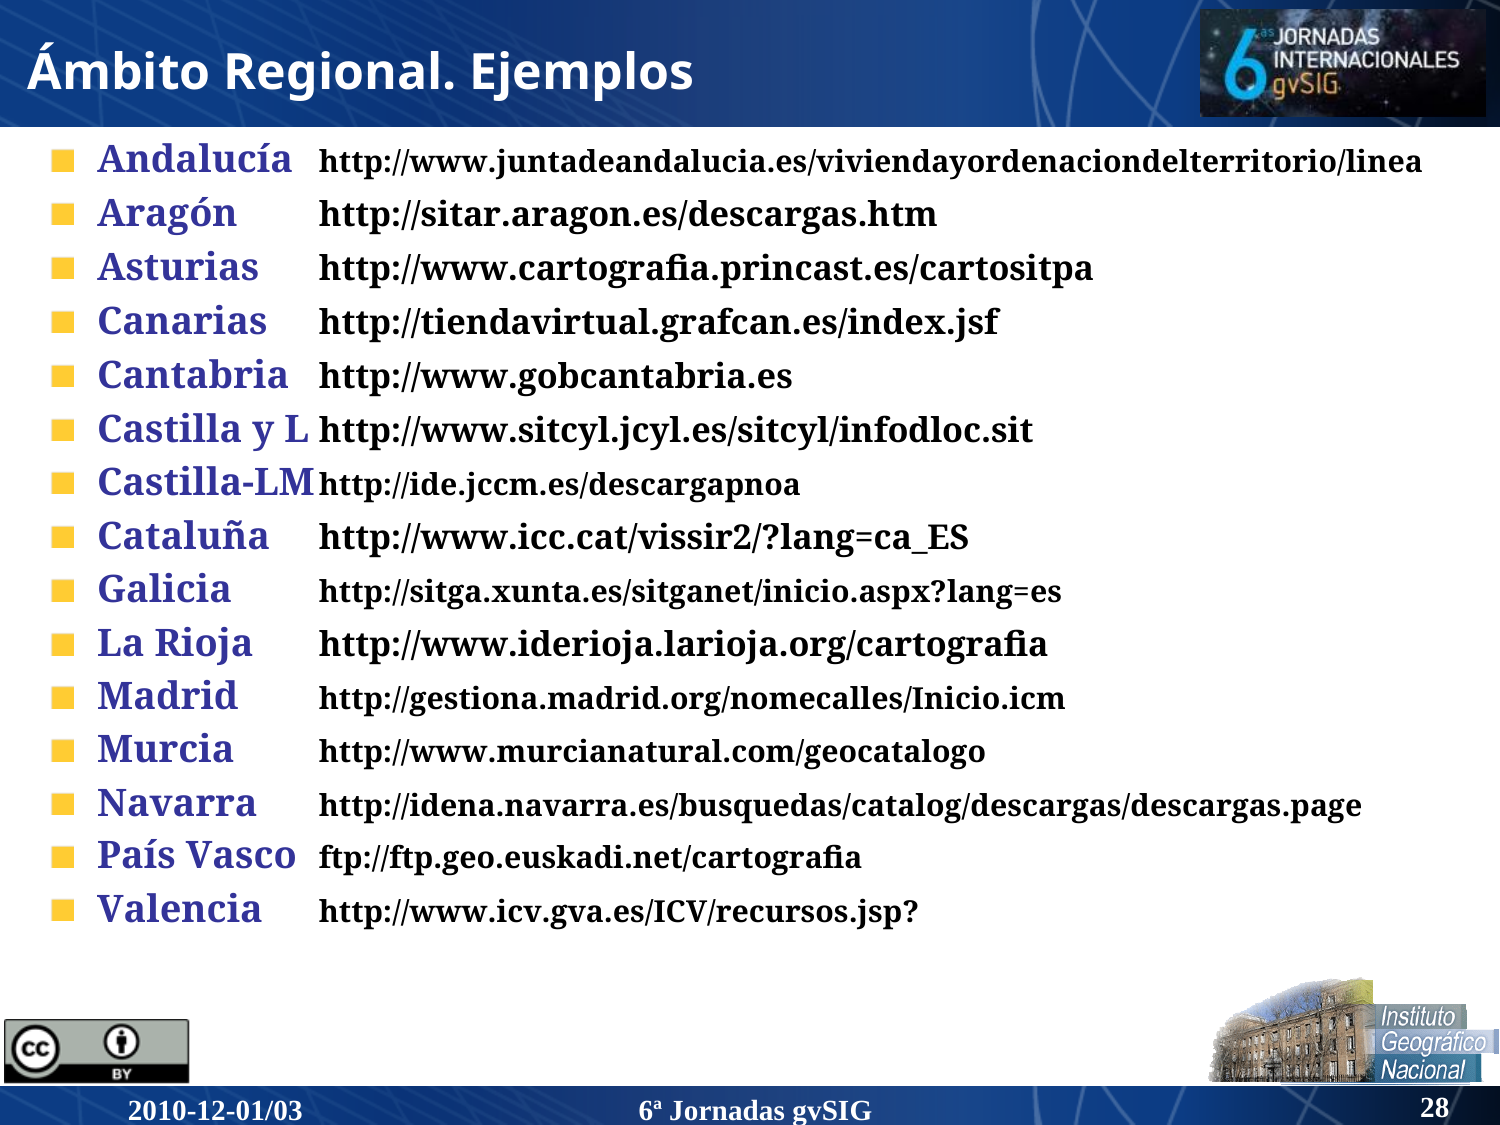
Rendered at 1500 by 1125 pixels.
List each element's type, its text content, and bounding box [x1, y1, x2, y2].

title Ámbito Regional. Ejemplos [0, 31, 1276, 107]
picture [0, 0, 1500, 127]
list Andalucía http://www.juntadeandalucia.es/viviendayordenaciondelterritorio/linea Aragón http://sitar.aragon.es/descargas.htm Asturias http://www.cartografia.princast.es/cartositpa Canarias http://tiendavirtual.grafcan.es/index.jsf Cantabria http://www.gobcantabria.es Castilla y L http://www.sitcyl.jcyl.es/sitcyl/infodloc.sit Castilla-LM http://ide.jccm.es/descargapnoa Cataluña http://www.icc.cat/vissir2/?lang=ca_ES Galicia http://sitga.xunta.es/sitganet/inicio.aspx?lang=es La Rioja http://www.iderioja.larioja.org/cartografia Madrid http://gestiona.madrid.org/nomecalles/Inicio.icm Murcia http://www.murcianatural.com/geocatalogo Navarra http://idena.navarra.es/busquedas/catalog/descargas/descargas.page País Vasco ftp://ftp.geo.euskadi.net/cartografia Valencia http://www.icv.gva.es/ICV/recursos.jsp? [31, 127, 1465, 944]
picture [0, 968, 1500, 1125]
